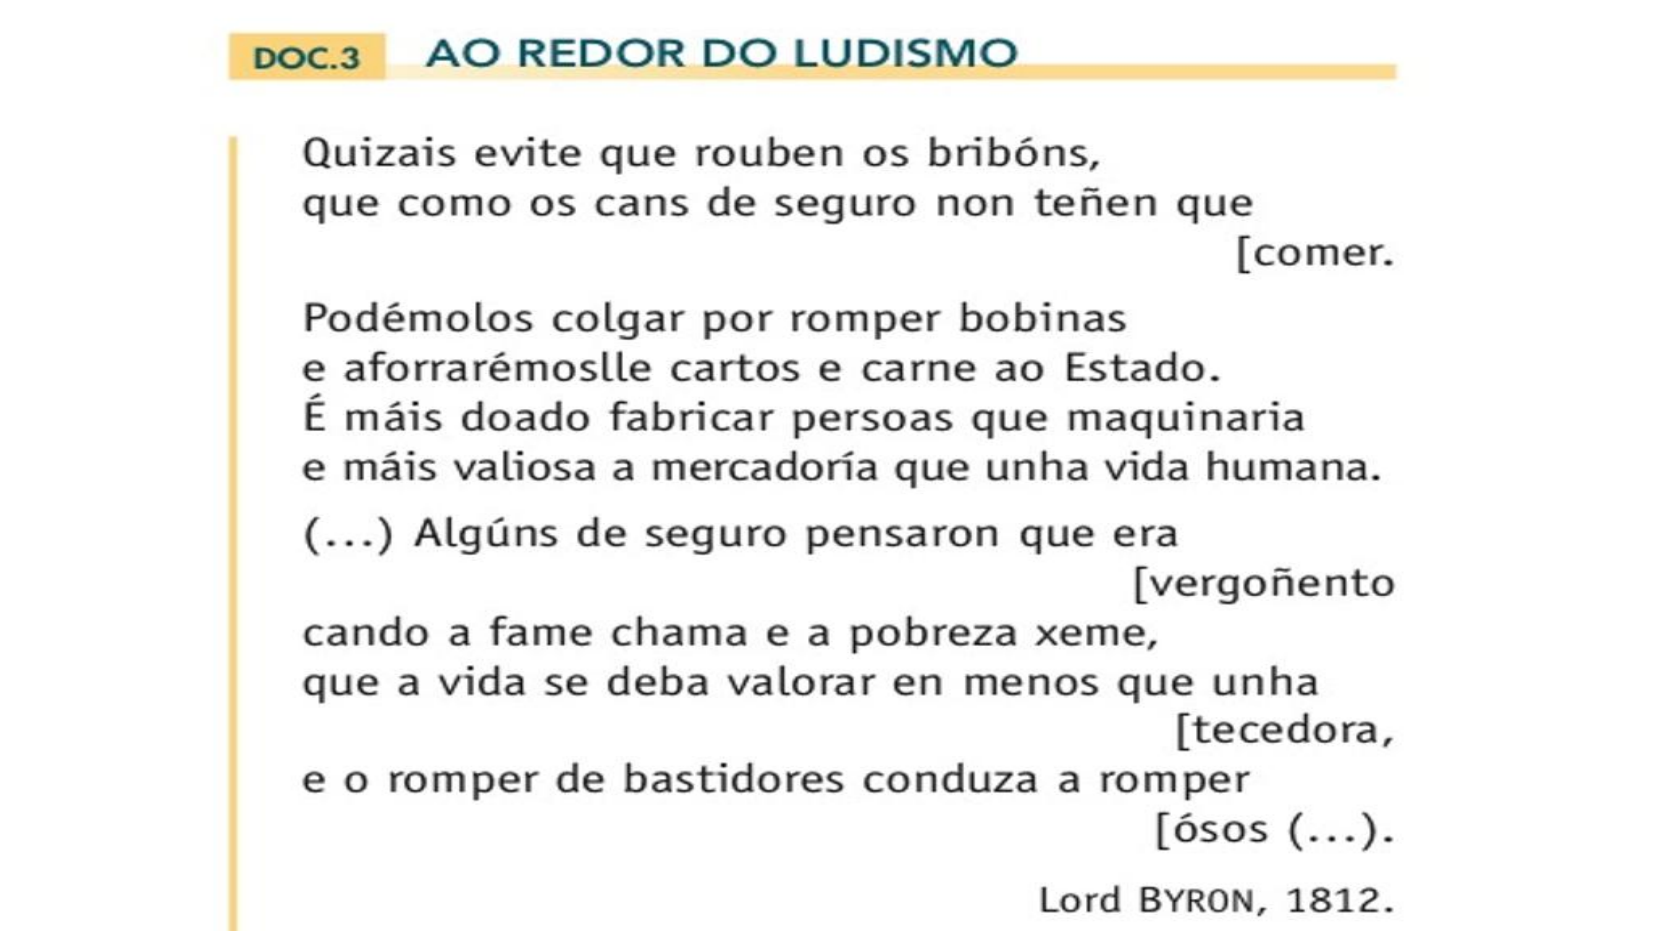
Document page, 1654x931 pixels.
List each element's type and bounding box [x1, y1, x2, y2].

picture [188, 0, 1465, 931]
